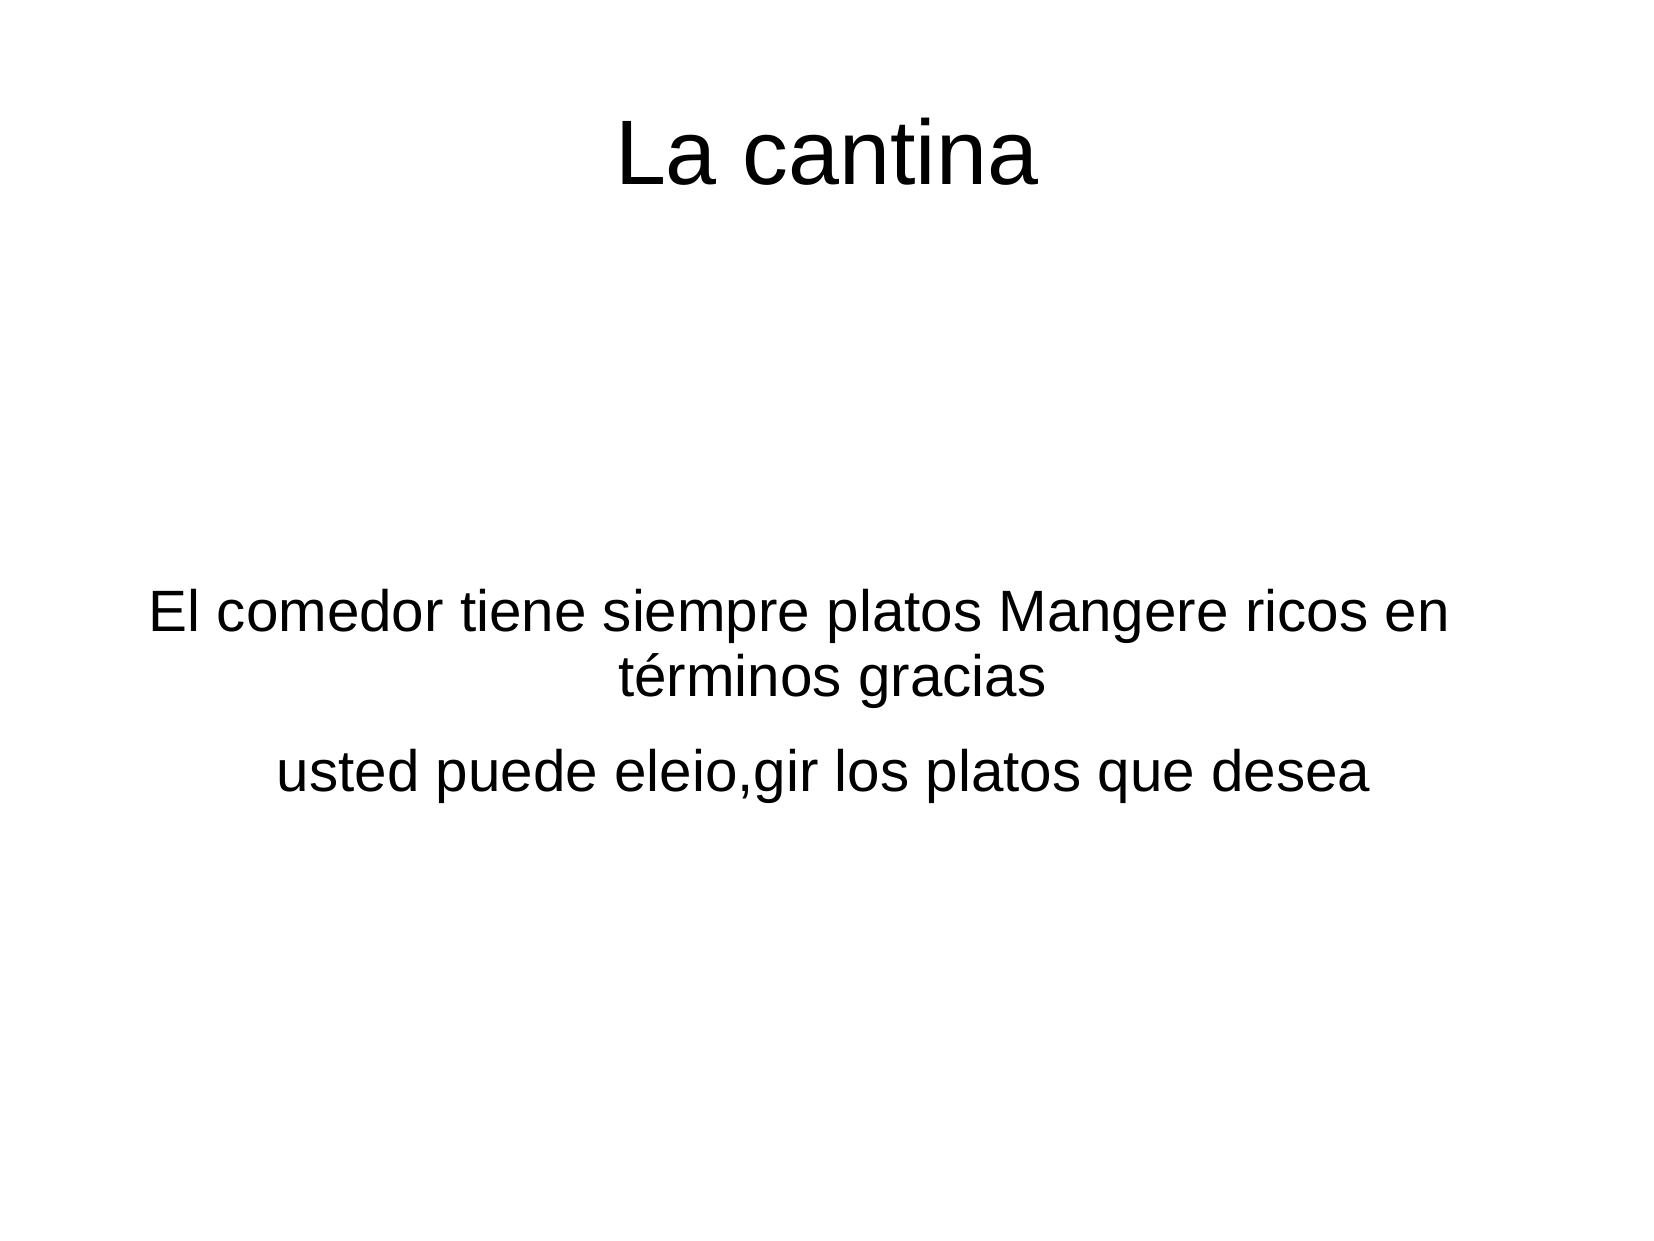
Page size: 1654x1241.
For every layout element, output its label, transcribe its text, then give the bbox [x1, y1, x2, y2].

title La cantina [82, 49, 1571, 257]
list El comedor tiene siempre platos Mangere ricos en términos gracias usted puede eleio,gir los platos que desea [88, 295, 1577, 1114]
